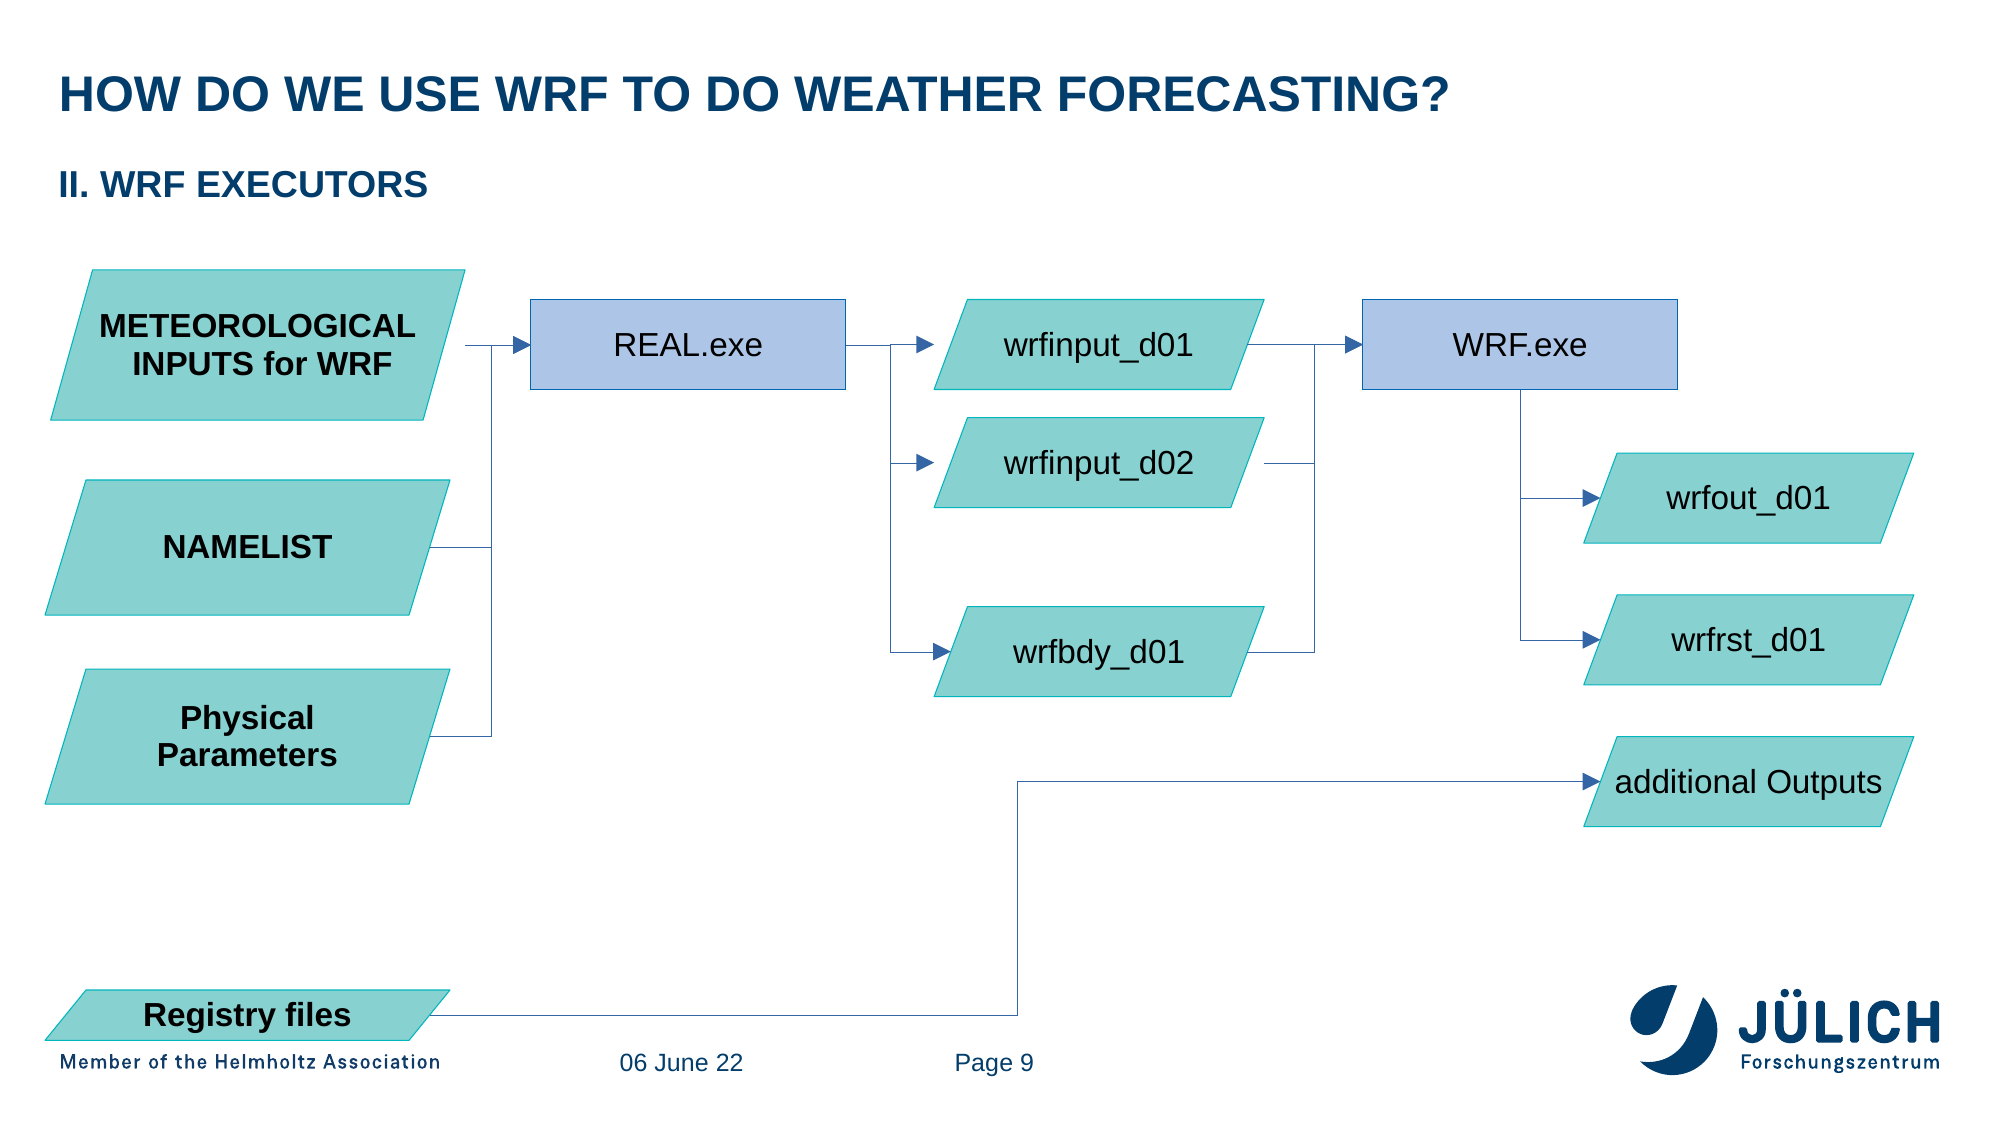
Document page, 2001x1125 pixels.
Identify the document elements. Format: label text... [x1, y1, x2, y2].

text_box wrfinput_d01 [934, 299, 1265, 390]
text_box WRF.exe [1363, 300, 1678, 390]
text_box 06 June 22 [619, 1046, 883, 1084]
text_box additional Outputs [1583, 736, 1914, 827]
text_box wrfout_d01 [1583, 453, 1914, 544]
text_box Page <number> [954, 1046, 1073, 1084]
text_box wrfrst_d01 [1583, 594, 1914, 685]
text_box wrfinput_d02 [934, 417, 1265, 508]
text_box Physical Parameters [45, 669, 451, 805]
list II. WRF EXECUTORS [58, 154, 1937, 238]
title How do we use WRF to do weather forecasting? [59, 53, 1938, 238]
text_box Registry files [45, 990, 451, 1041]
text_box wrfbdy_d01 [934, 606, 1265, 697]
text_box REAL.exe [531, 300, 846, 390]
text_box NAMELIST [45, 479, 451, 616]
text_box METEOROLOGICAL INPUTS for WRF [50, 269, 466, 421]
